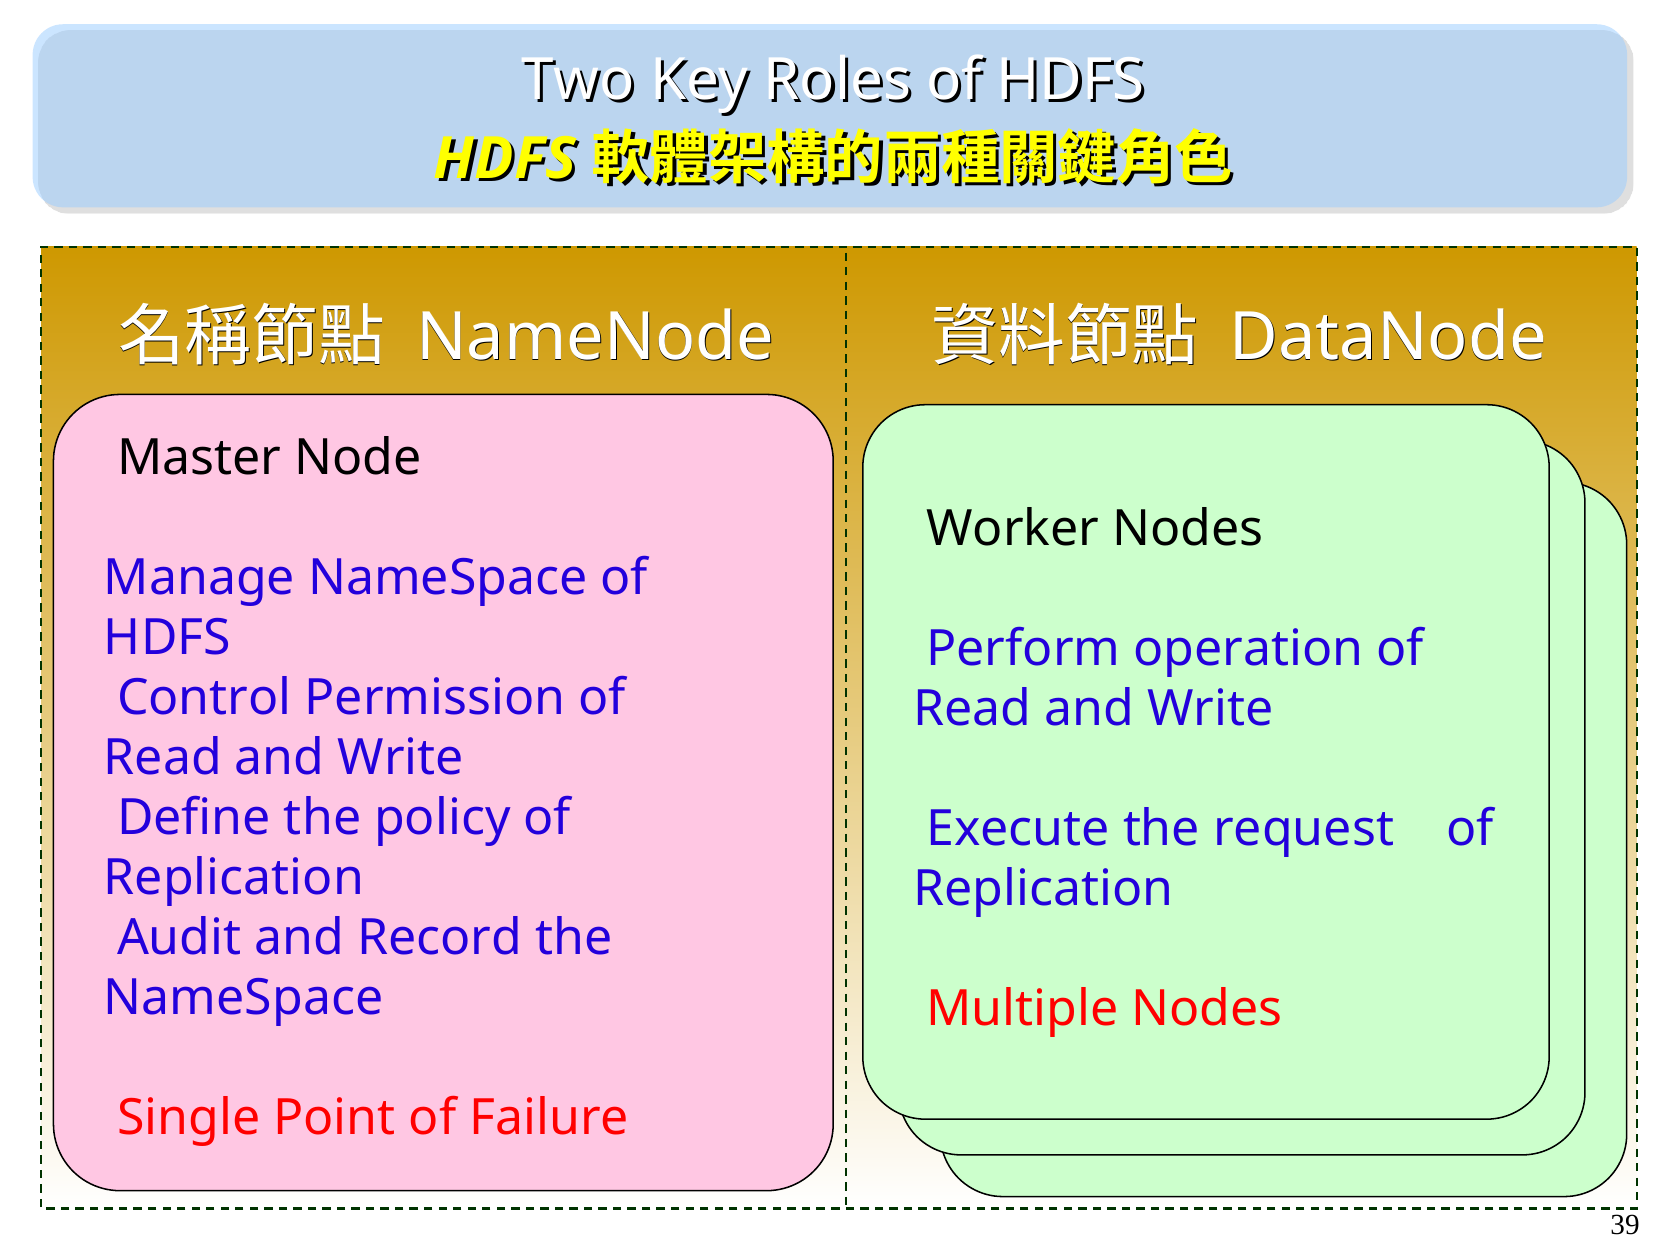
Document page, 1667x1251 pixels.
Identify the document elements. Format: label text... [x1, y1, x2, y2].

text_box [41, 246, 1637, 1209]
title Two Key Roles of HDFS HDFS軟體架構的兩種關鍵角色 [124, 28, 1542, 206]
text_box [32, 24, 1628, 208]
text_box 名稱節點 NameNode [59, 285, 834, 382]
text_box 資料節點 DataNode [862, 285, 1617, 382]
text_box Master Node Manage NameSpace of HDFS Control Permission of Read and Write Define the policy of Replication Audit and Record the NameSpace Single Point of Failure [89, 416, 804, 1158]
text_box Worker Nodes Perform operation of Read and Write Execute the request of Replication Multiple Nodes [898, 488, 1548, 1048]
